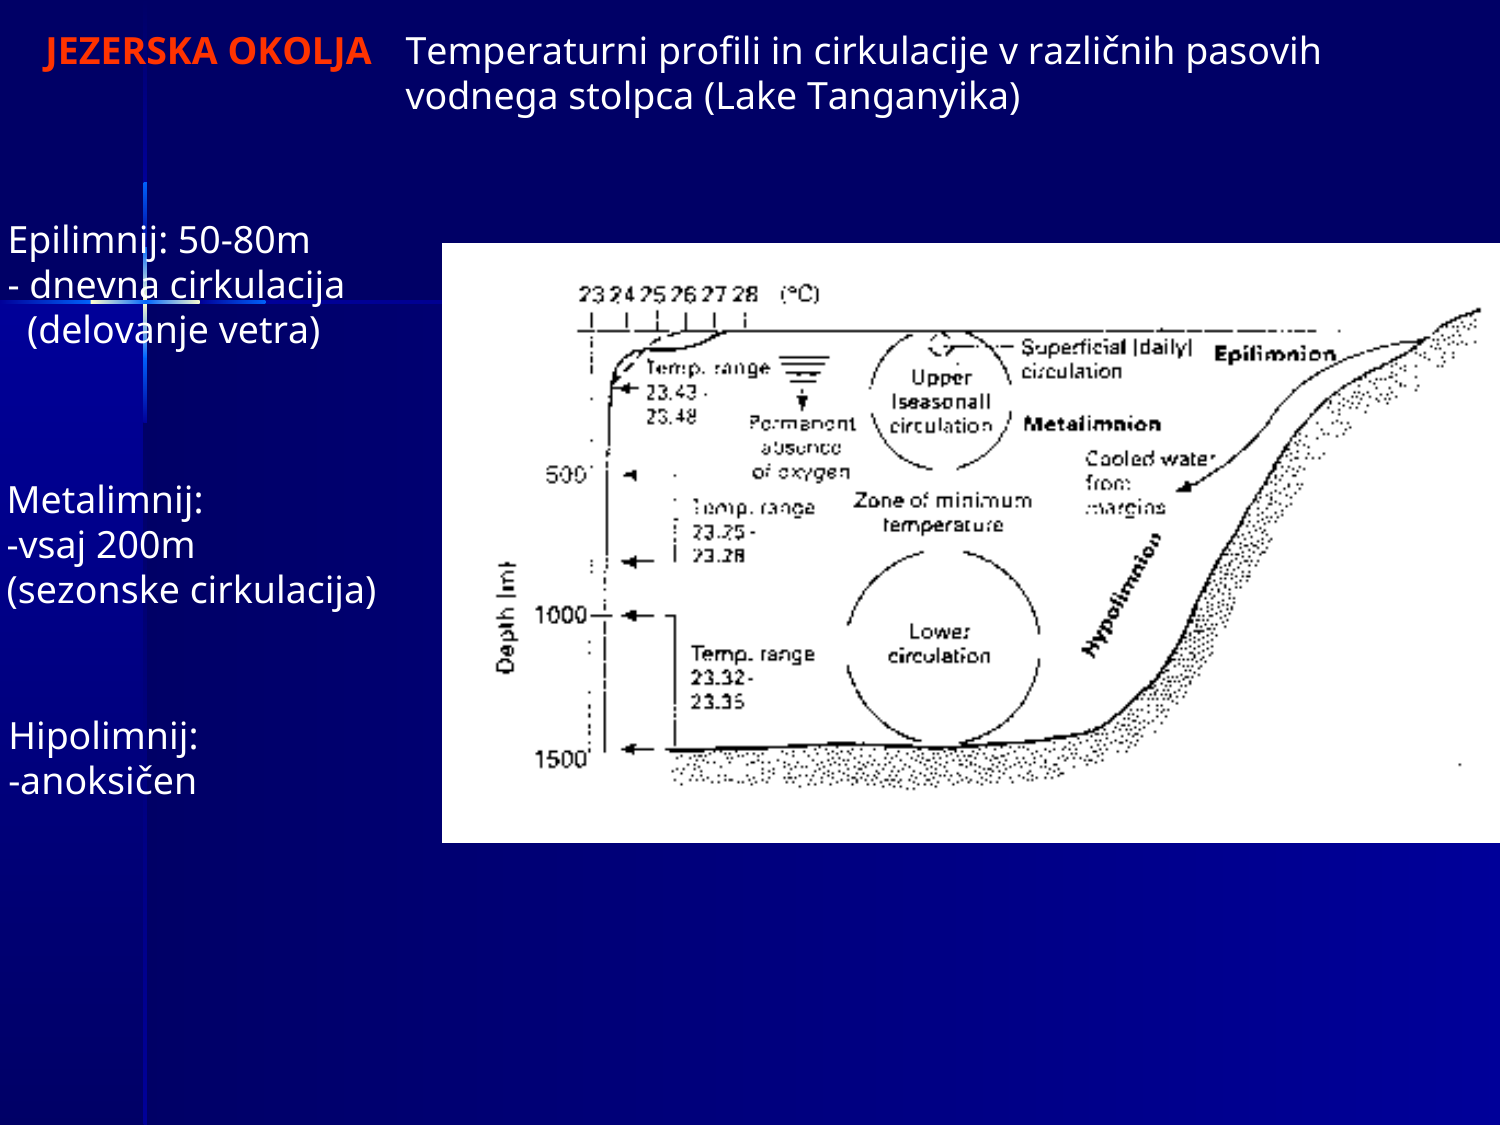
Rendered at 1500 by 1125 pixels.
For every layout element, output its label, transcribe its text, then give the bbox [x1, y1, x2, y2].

text_box Epilimnij: 50-80m - dnevna cirkulacija (delovanje vetra) [0, 207, 371, 359]
text_box Metalimnij: -vsaj 200m (sezonske cirkulacija) [0, 467, 392, 619]
text_box Temperaturni profili in cirkulacije v različnih pasovih vodnega stolpca (Lake Tanganyika) [390, 18, 1348, 125]
text_box Hipolimnij: -anoksičen [0, 704, 214, 810]
text_box JEZERSKA OKOLJA [30, 18, 388, 80]
picture [442, 243, 1500, 843]
